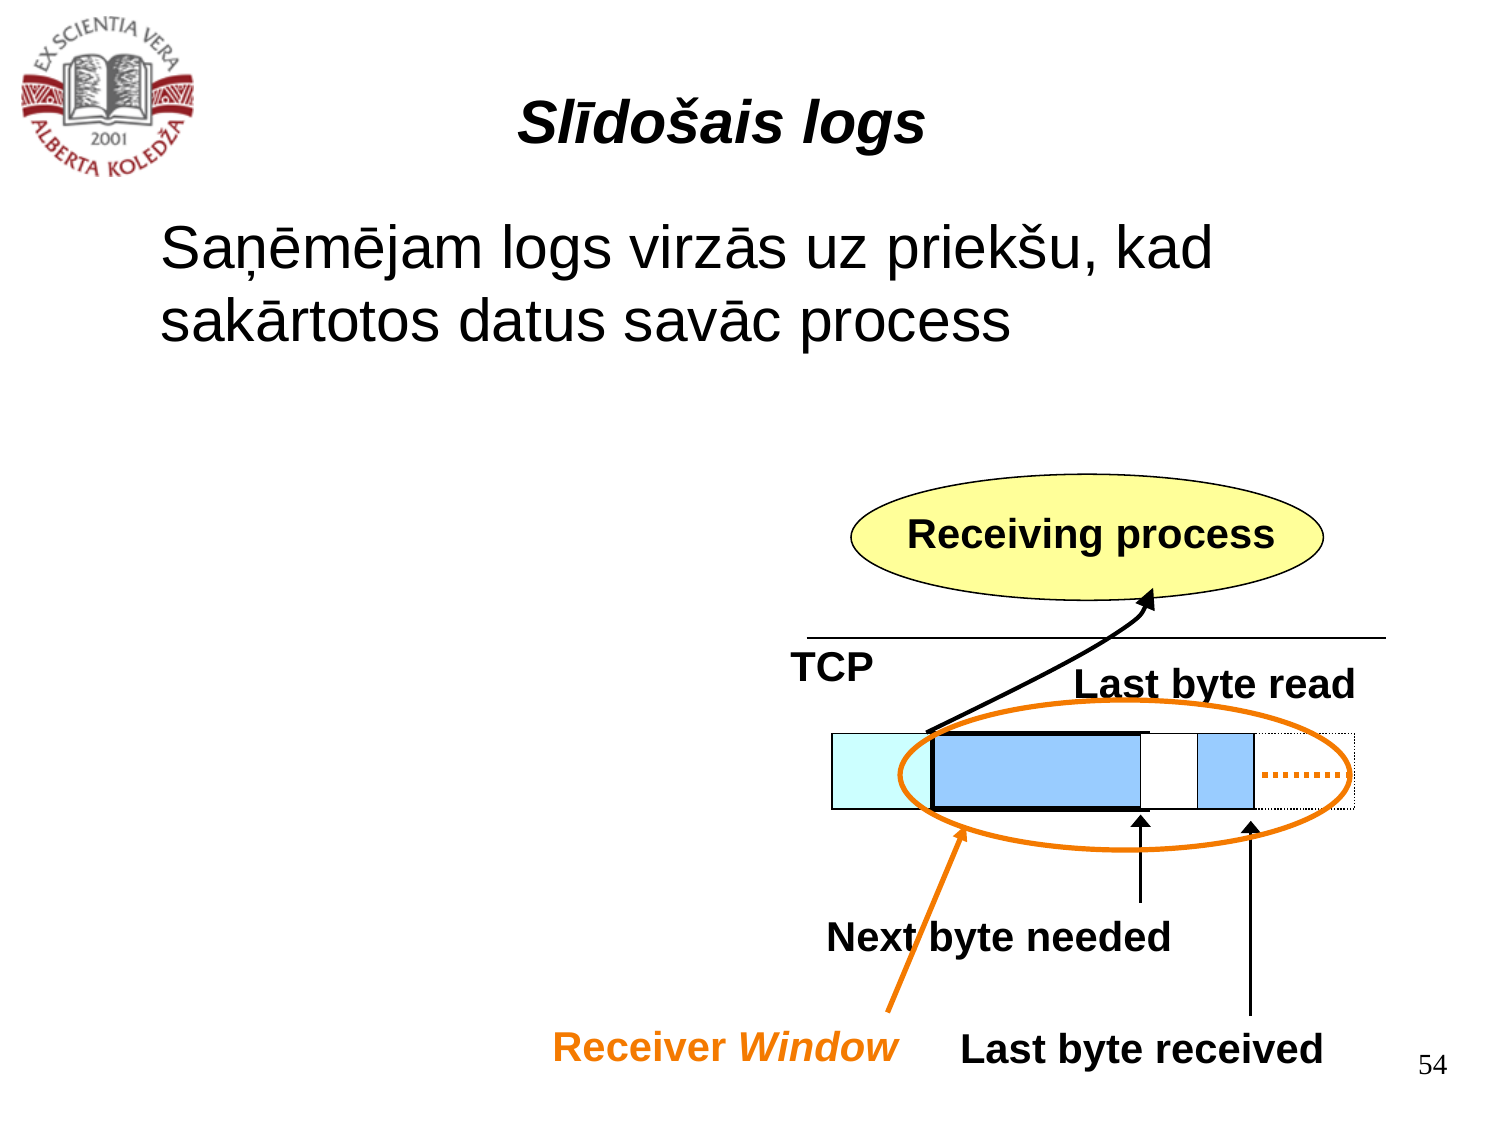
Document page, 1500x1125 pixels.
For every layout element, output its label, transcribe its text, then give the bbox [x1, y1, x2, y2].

text_box Last byte received [945, 1014, 1340, 1080]
text_box [903, 733, 1255, 810]
picture [21, 16, 194, 177]
text_box Next byte needed [811, 902, 930, 969]
text_box Last byte read [1058, 648, 1372, 715]
text_box [850, 501, 1324, 601]
text_box <skaitlis> [1312, 1037, 1463, 1101]
text_box Receiving process [892, 499, 1291, 565]
text_box [899, 474, 1275, 499]
title Slīdošais logs [50, 62, 1374, 175]
text_box Last byte read [1058, 703, 1244, 715]
text_box Next byte needed [909, 902, 1188, 969]
text_box [831, 733, 927, 810]
text_box TCP [775, 631, 889, 698]
list Saņēmējam logs virzās uz priekšu, kad sakārtotos datus savāc process [74, 200, 1463, 456]
text_box Receiver Window [537, 1012, 913, 1078]
